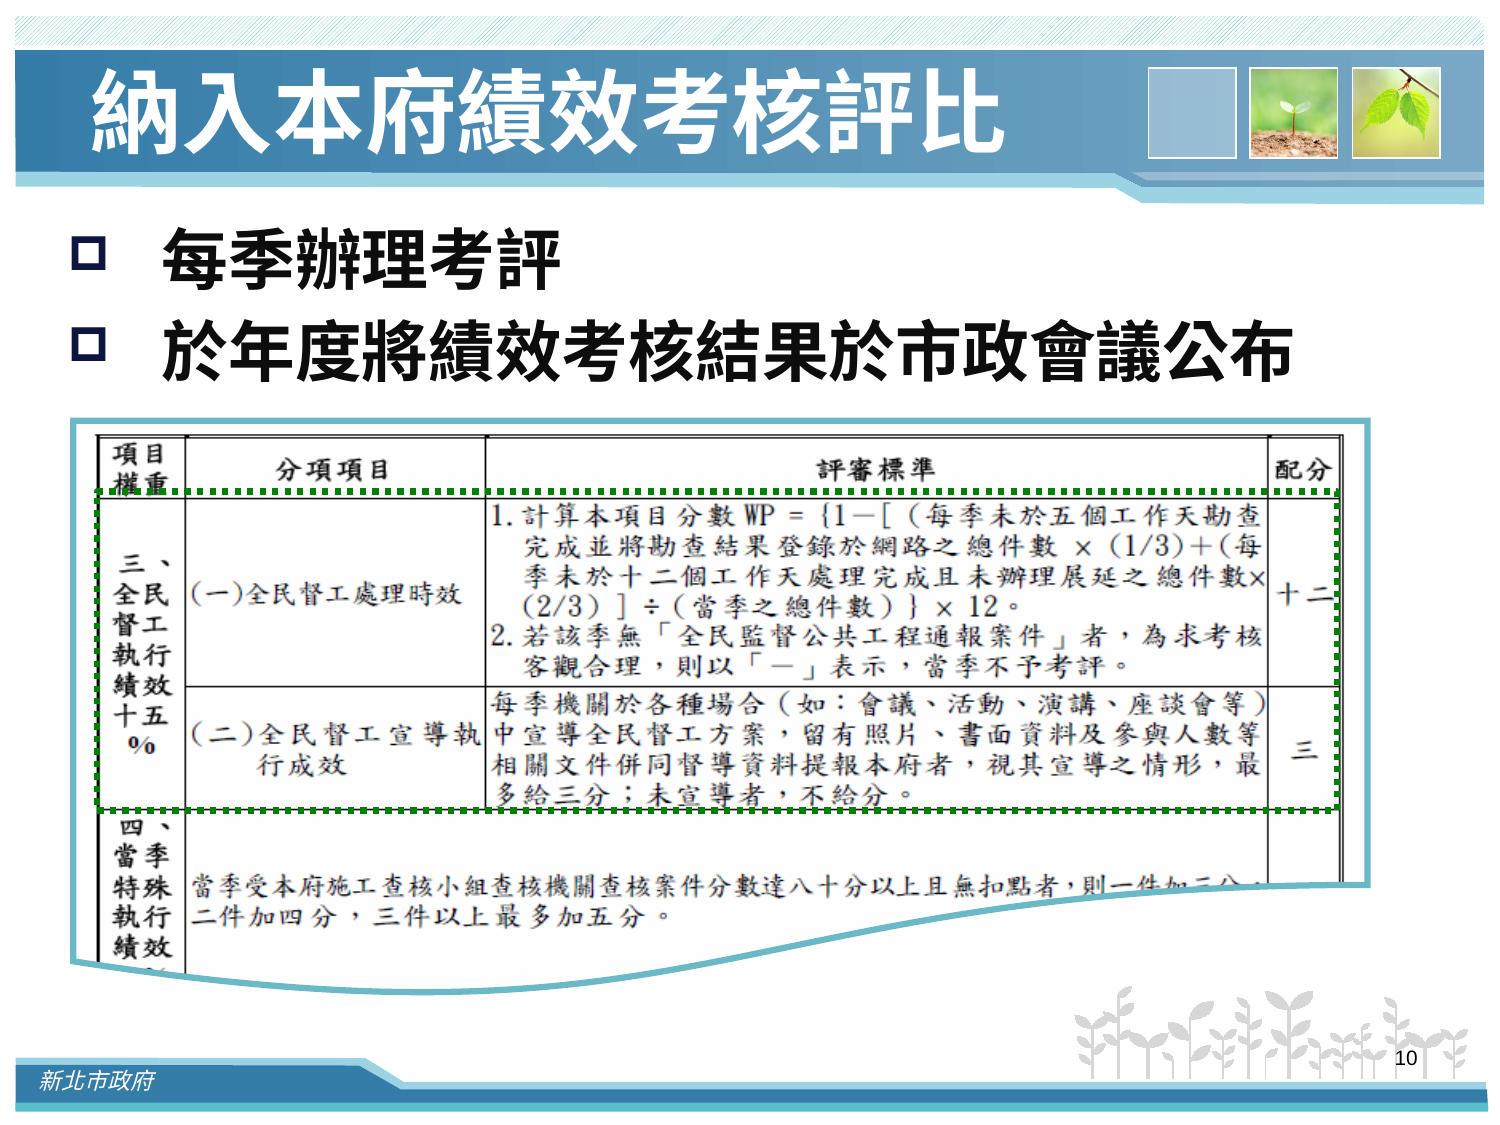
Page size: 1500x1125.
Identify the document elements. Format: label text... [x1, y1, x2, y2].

text_box [73, 420, 1368, 993]
picture [1258, 69, 1337, 157]
slide_number <編號> [1167, 1037, 1433, 1085]
text_box 每季辦理考評 於年度將績效考核結果於市政會議公布 [53, 219, 1435, 752]
picture [1353, 69, 1439, 157]
title 納入本府績效考核評比 [75, 39, 1258, 182]
